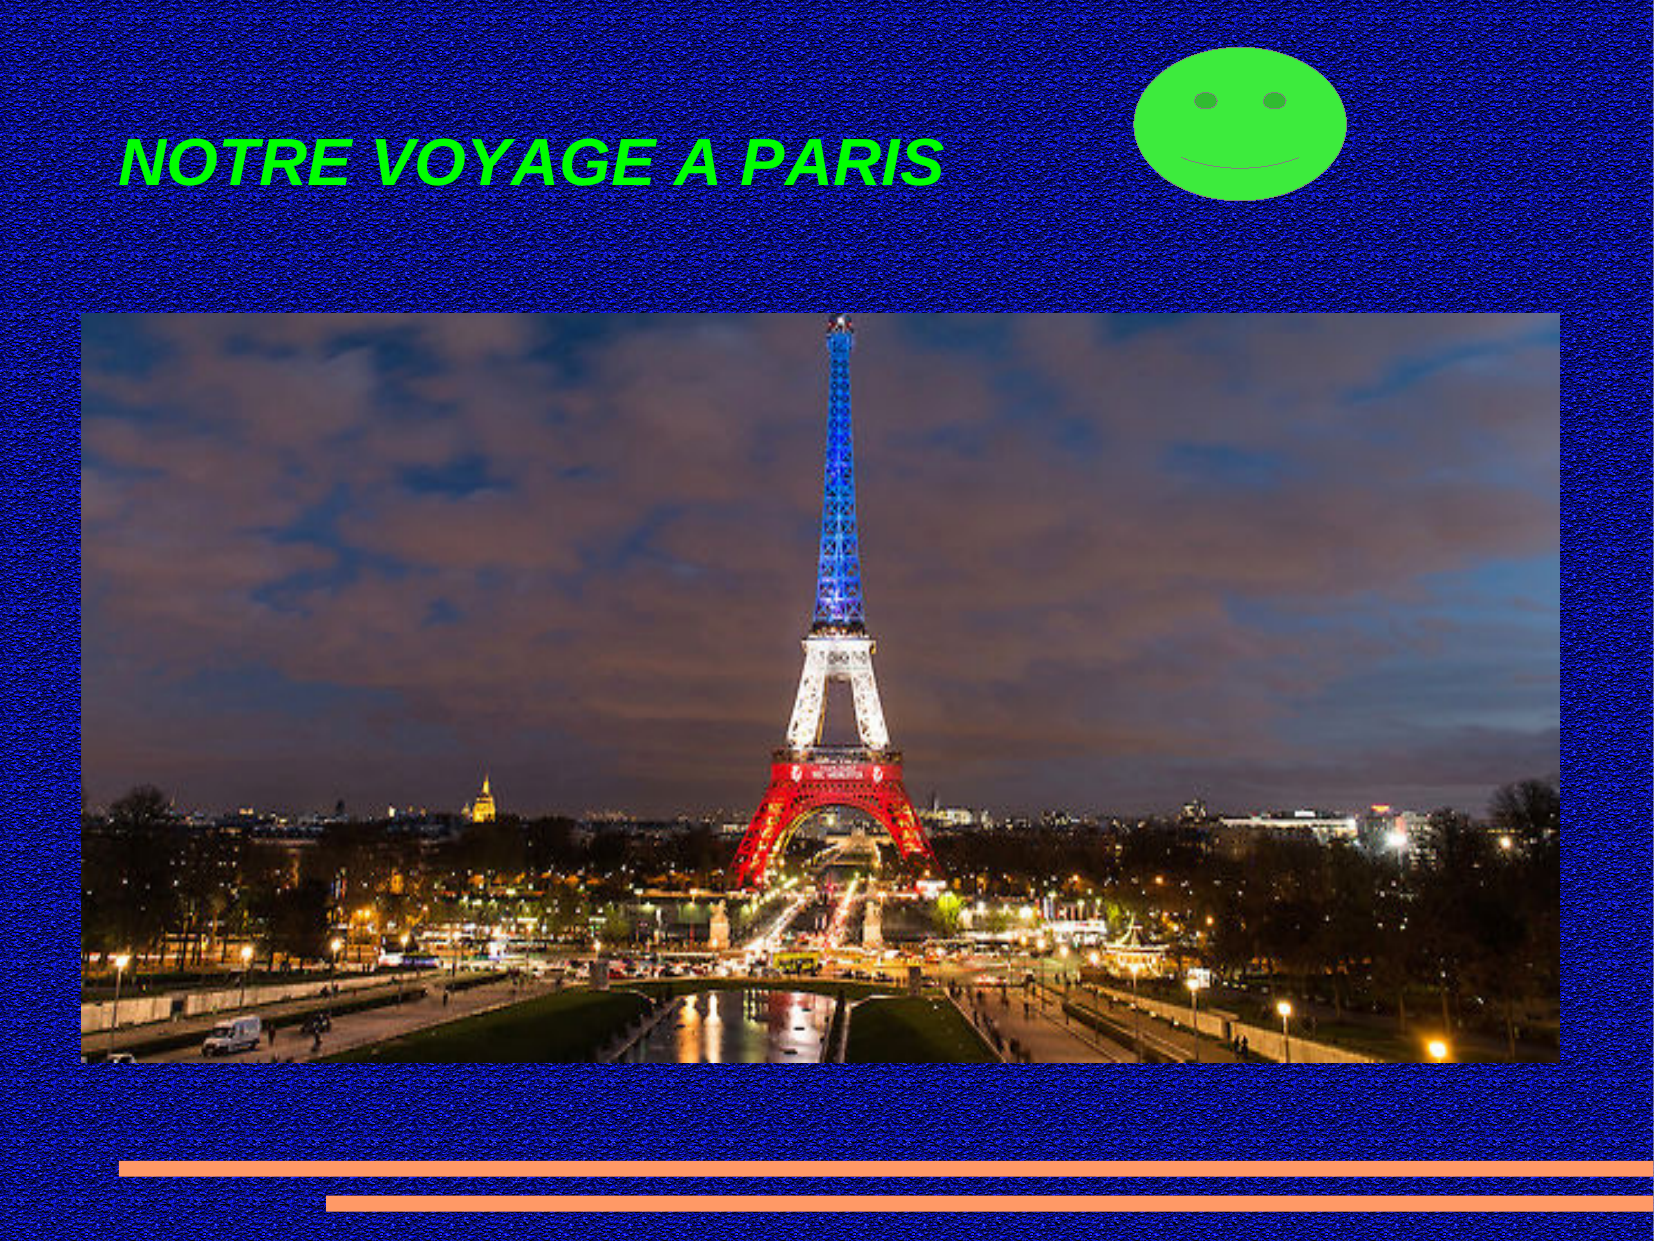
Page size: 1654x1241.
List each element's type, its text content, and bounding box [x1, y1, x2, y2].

title NOTRE VOYAGE A PARIS [118, 59, 1531, 267]
picture [0, 0, 1654, 1241]
text_box [1133, 47, 1347, 201]
